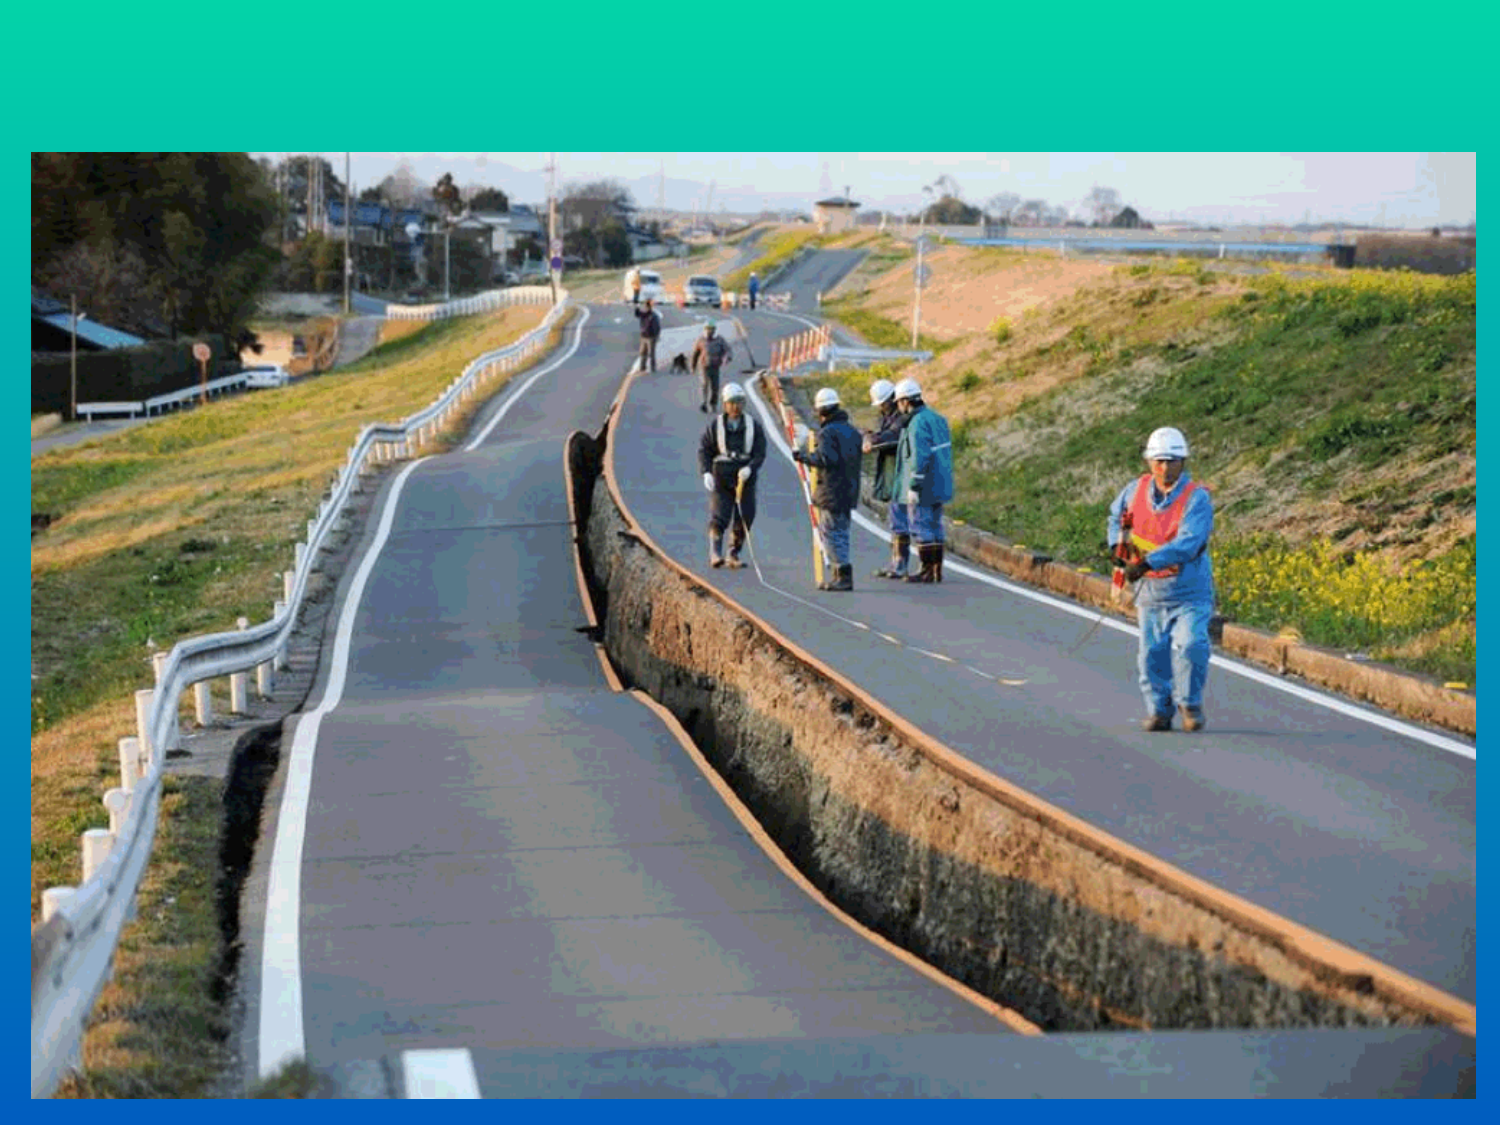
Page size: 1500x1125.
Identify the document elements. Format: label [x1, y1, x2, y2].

picture [0, 152, 1500, 1099]
